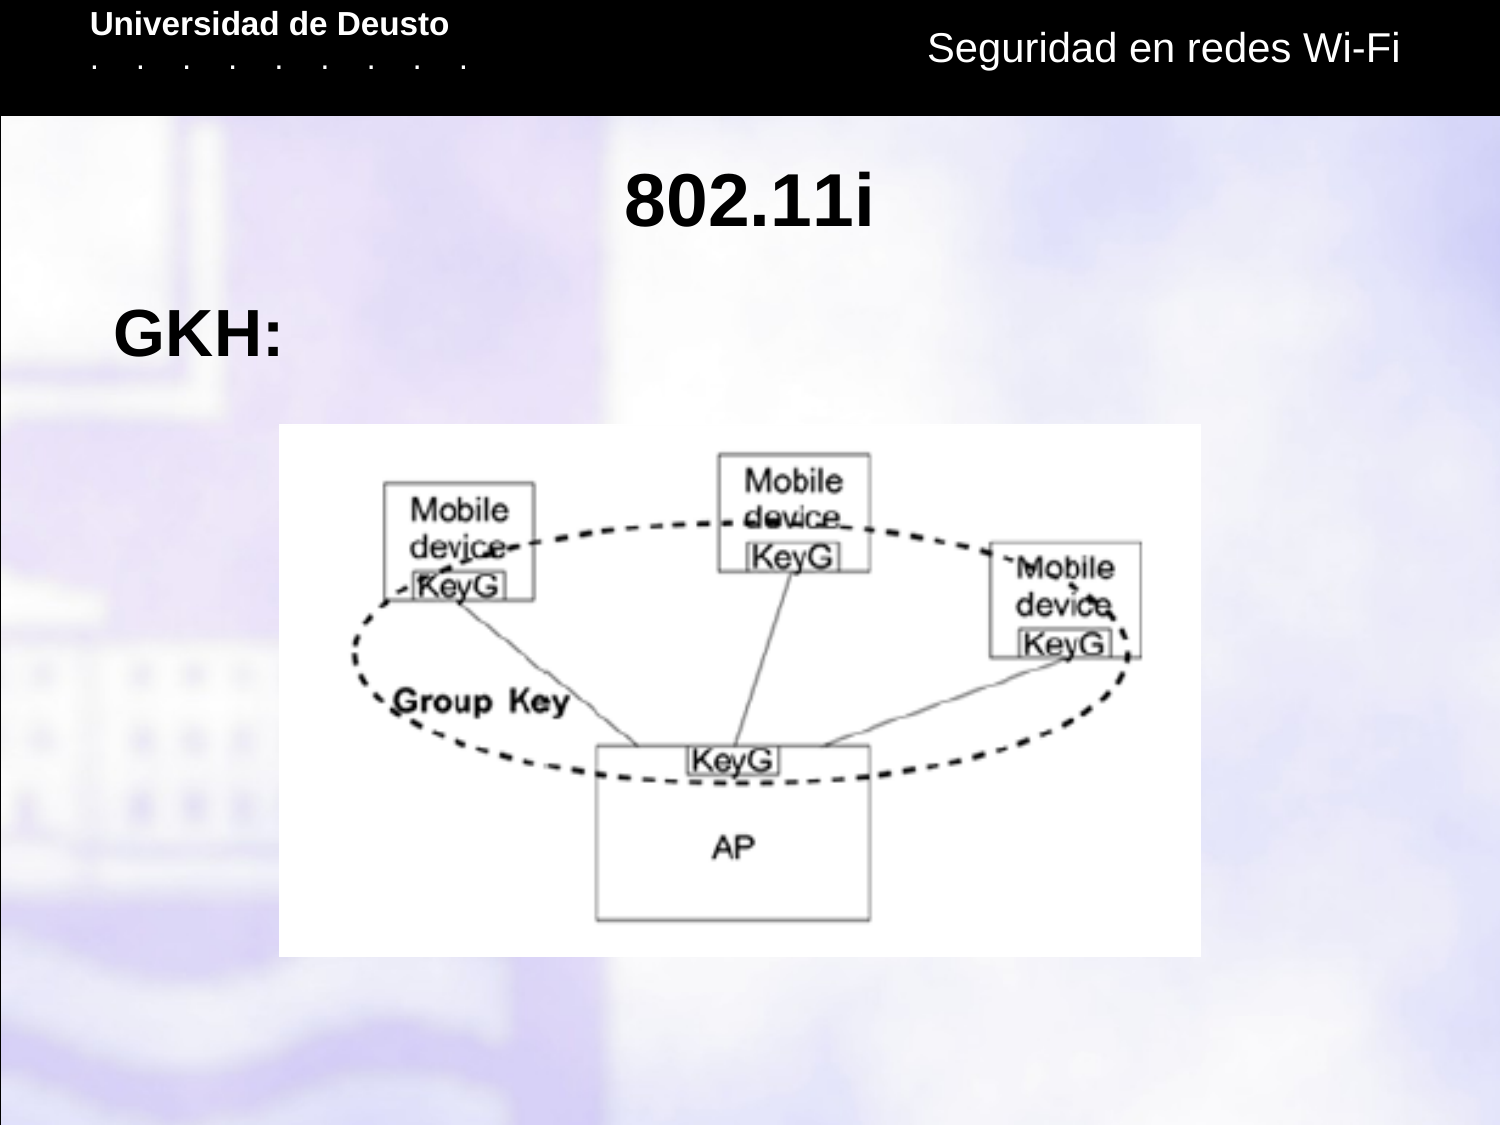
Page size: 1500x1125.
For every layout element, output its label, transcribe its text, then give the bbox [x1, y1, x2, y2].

title 802.11i [112, 137, 1388, 263]
picture [1, 116, 1500, 1125]
list GKH: [114, 295, 1390, 983]
